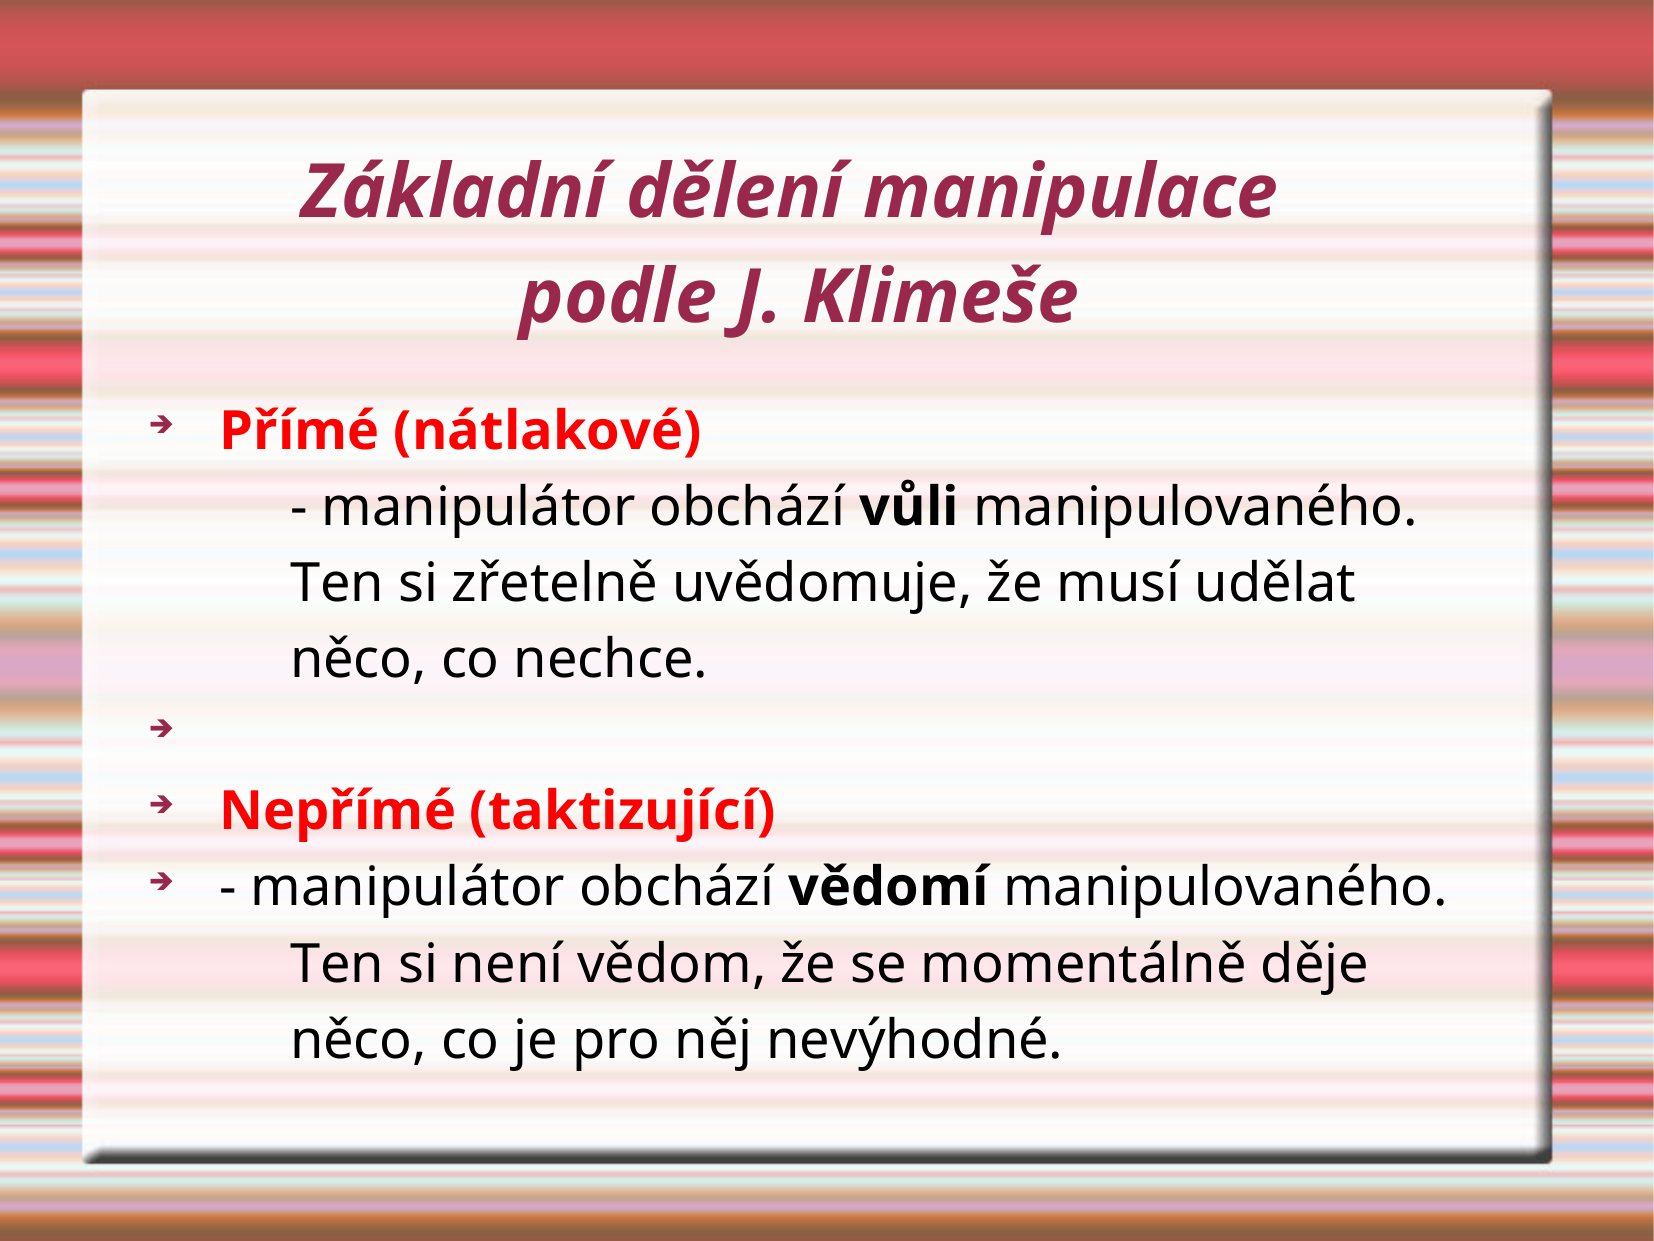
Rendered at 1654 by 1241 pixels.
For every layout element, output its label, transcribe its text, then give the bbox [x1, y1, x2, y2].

title Základní dělení manipulace podle J. Klimeše [93, 127, 1506, 337]
list Přímé (nátlakové) - manipulátor obchází vůli manipulovaného. Ten si zřetelně uvědomuje, že musí udělat něco, co nechce. Nepřímé (taktizující) - manipulátor obchází vědomí manipulovaného. Ten si není vědom, že se momentálně děje něco, co je pro něj nevýhodné. [125, 383, 1507, 1107]
